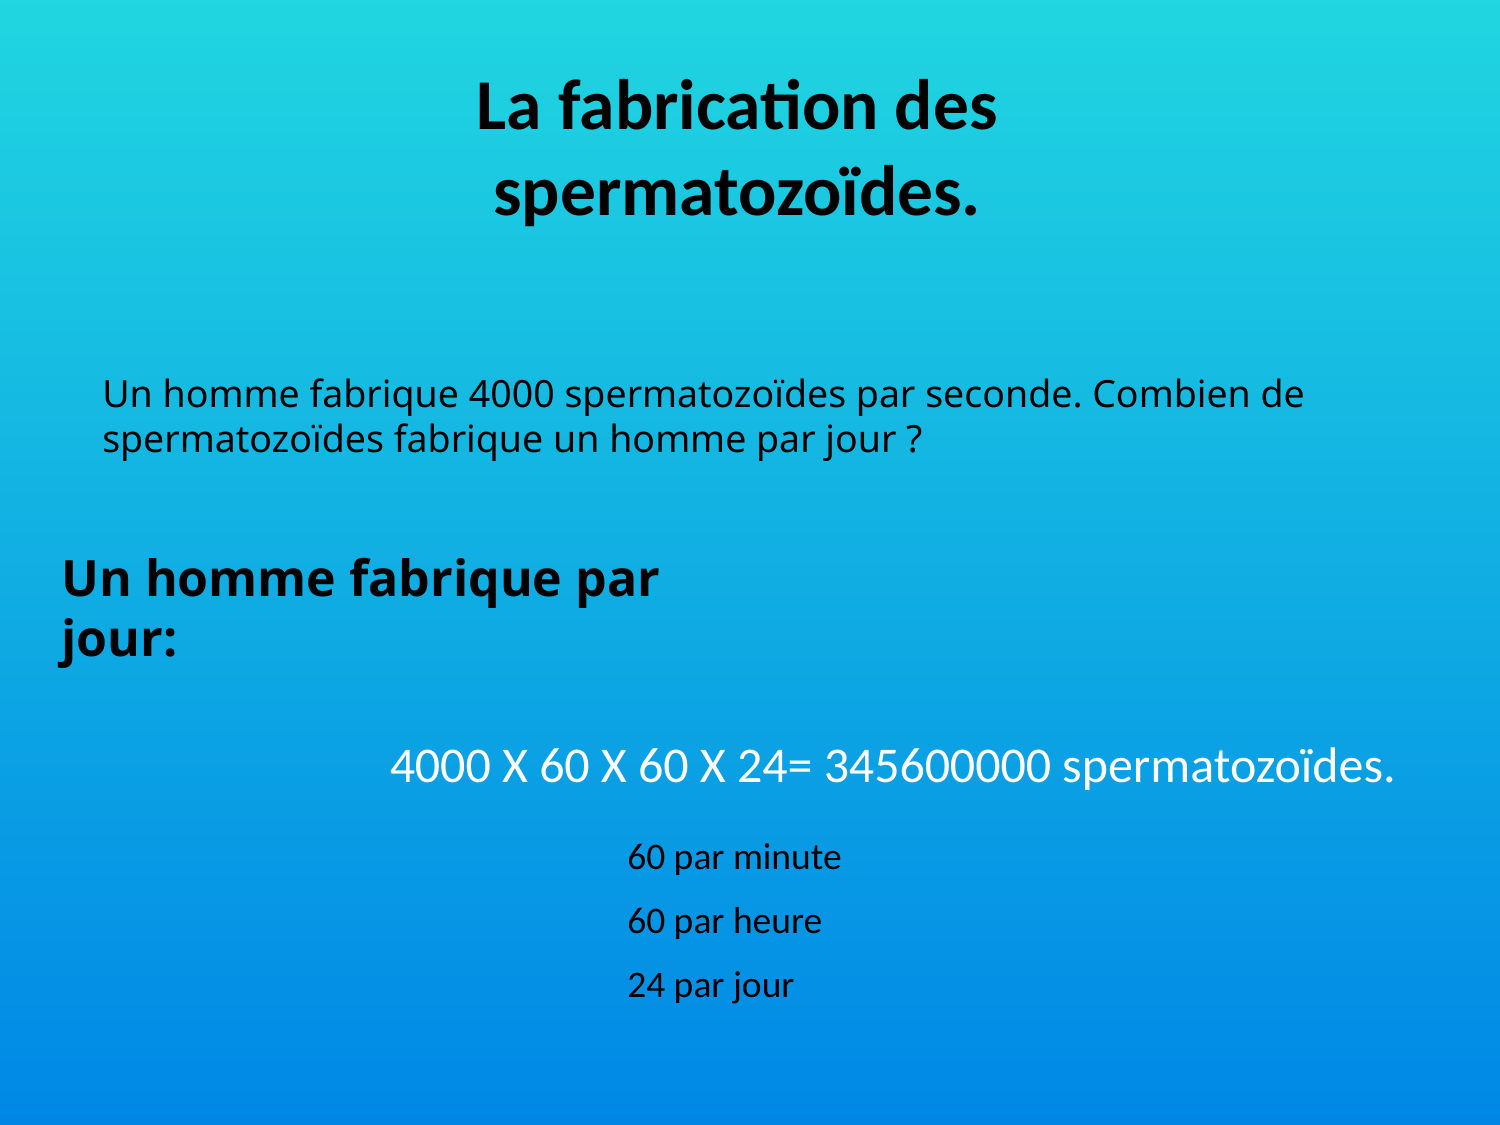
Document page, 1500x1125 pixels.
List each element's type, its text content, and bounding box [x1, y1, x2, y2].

text_box Un homme fabrique 4000 spermatozoïdes par seconde. Combien de spermatozoïdes fabrique un homme par jour ? [87, 362, 1400, 468]
text_box 60 par minute 60 par heure 24 par jour [612, 824, 913, 1013]
text_box Un homme fabrique par jour: [46, 538, 710, 674]
title La fabrication des spermatozoïdes. [324, 50, 1150, 238]
text_box 4000 X 60 X 60 X 24= 345600000 spermatozoïdes. [374, 724, 1500, 800]
